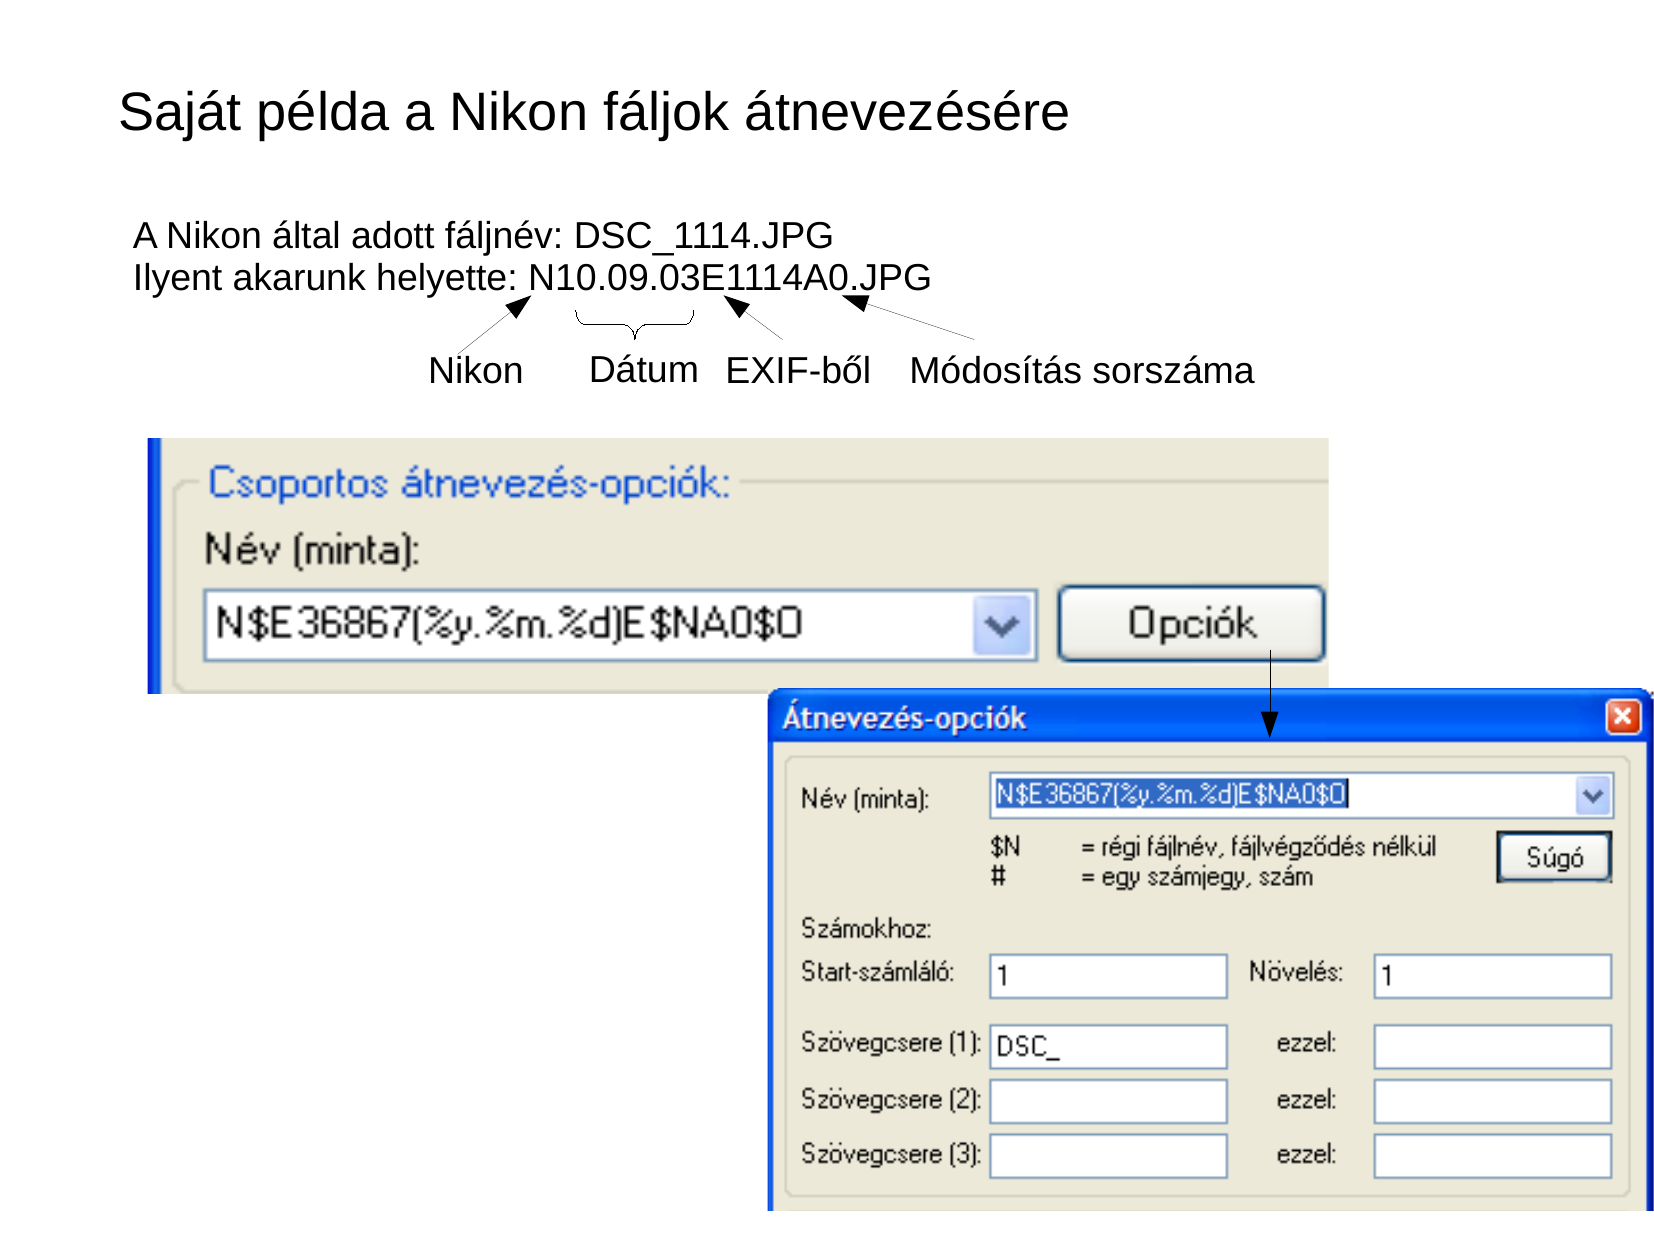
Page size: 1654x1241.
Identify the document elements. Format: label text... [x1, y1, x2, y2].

picture [147, 438, 1654, 1211]
text_box Nikon [413, 341, 539, 399]
text_box Dátum [574, 341, 710, 398]
text_box EXIF-ből [710, 341, 886, 399]
text_box Módosítás sorszáma [894, 341, 1270, 399]
text_box Saját példa a Nikon fáljok átnevezésére [103, 73, 1088, 150]
text_box A Nikon által adott fáljnév: DSC_1114.JPG Ilyent akarunk helyette: N10.09.03E1114A0.JPG [118, 206, 947, 306]
